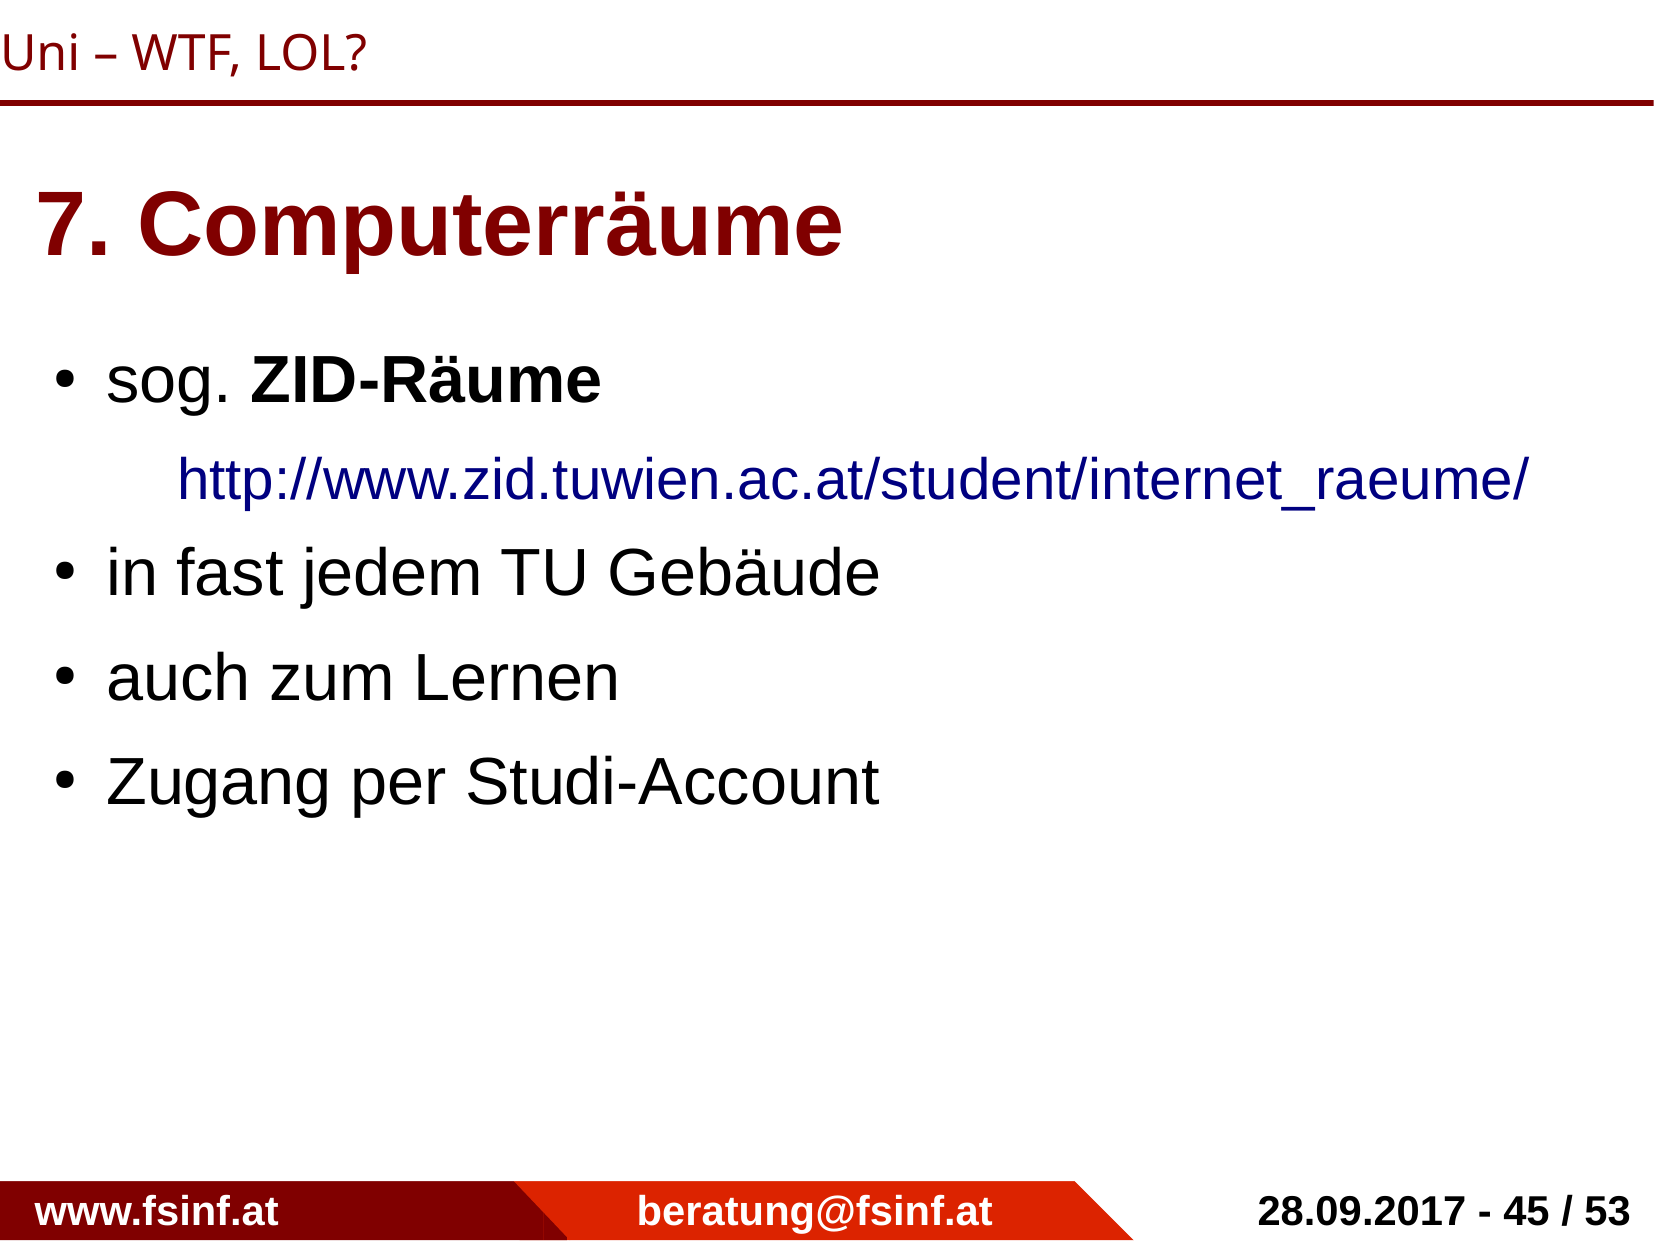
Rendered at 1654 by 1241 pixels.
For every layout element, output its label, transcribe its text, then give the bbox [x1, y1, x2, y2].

title 7. Computerräume [35, 120, 1619, 328]
list sog. ZID-Räume http://www.zid.tuwien.ac.at/student/internet_raeume/ in fast jedem TU Gebäude auch zum Lernen Zugang per Studi-Account [35, 342, 1571, 1162]
